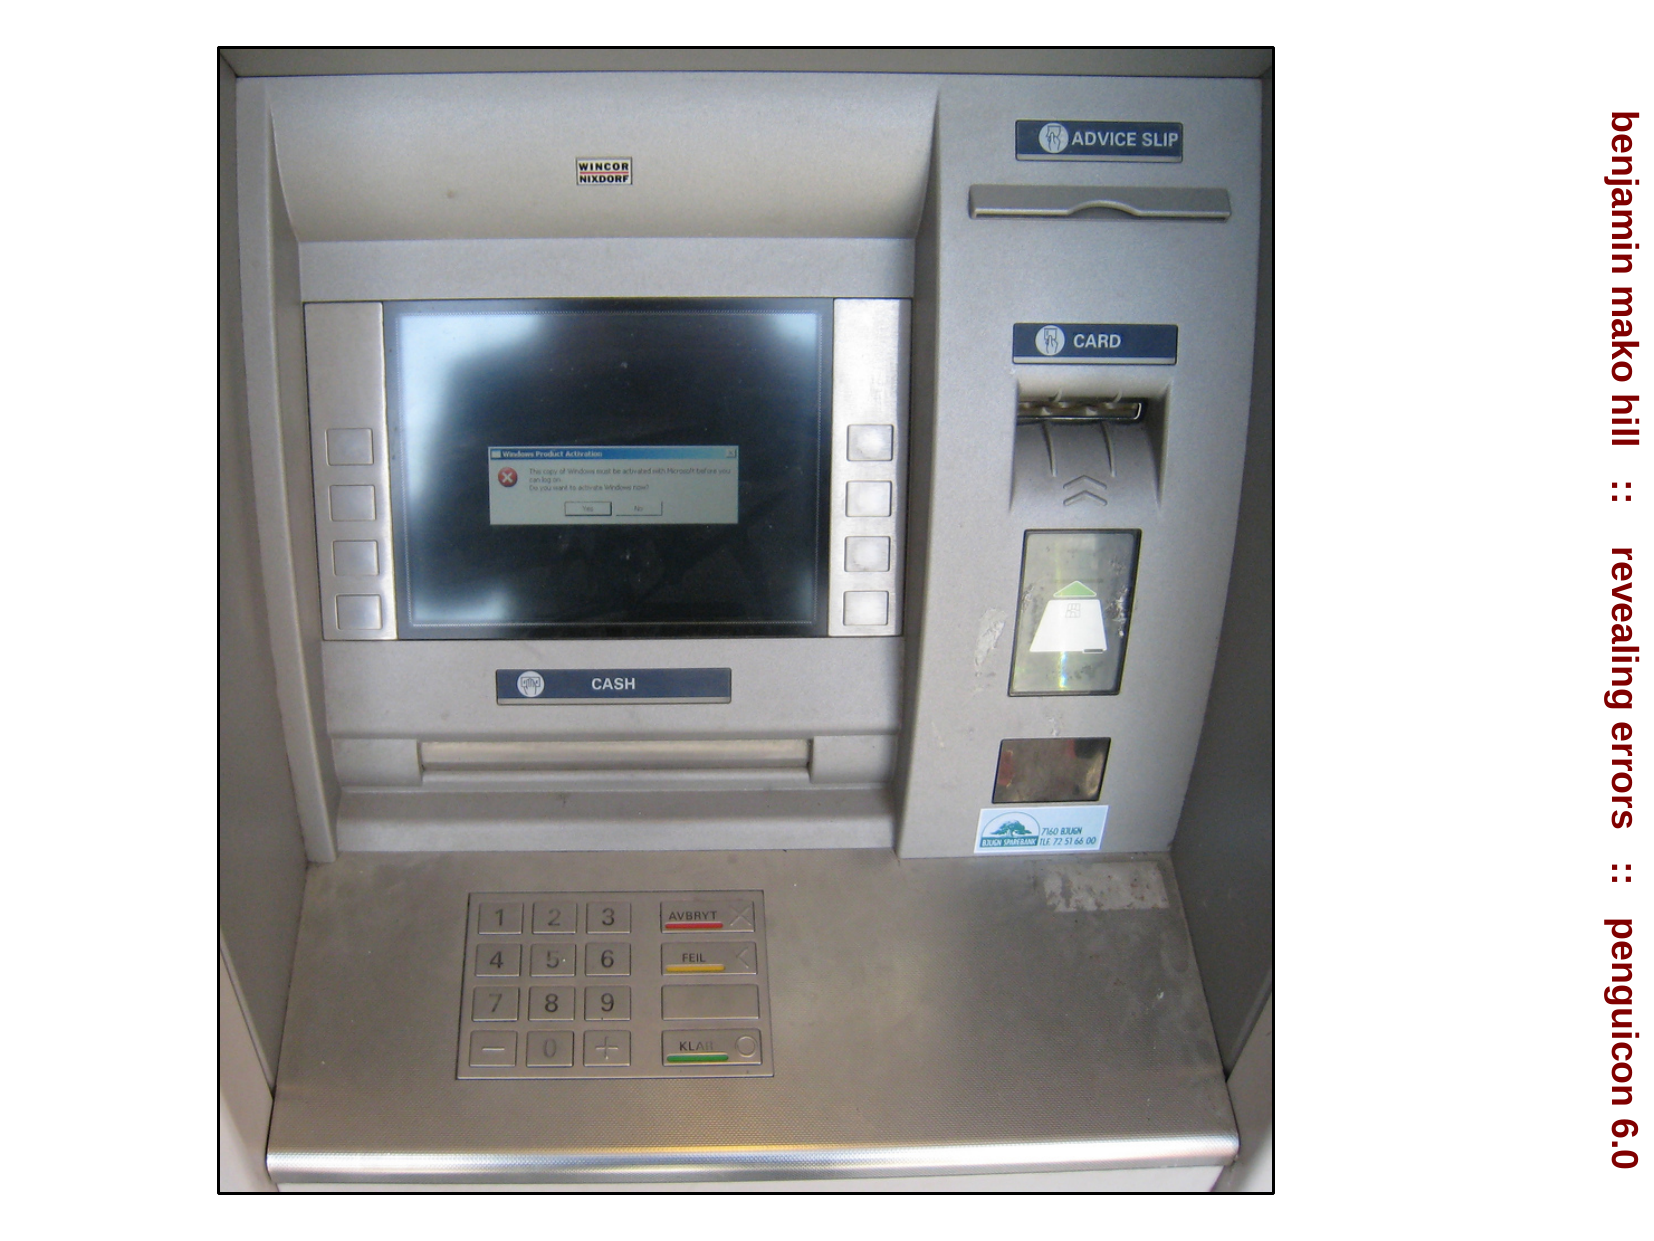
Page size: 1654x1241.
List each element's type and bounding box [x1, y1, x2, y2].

picture [220, 48, 1272, 1192]
